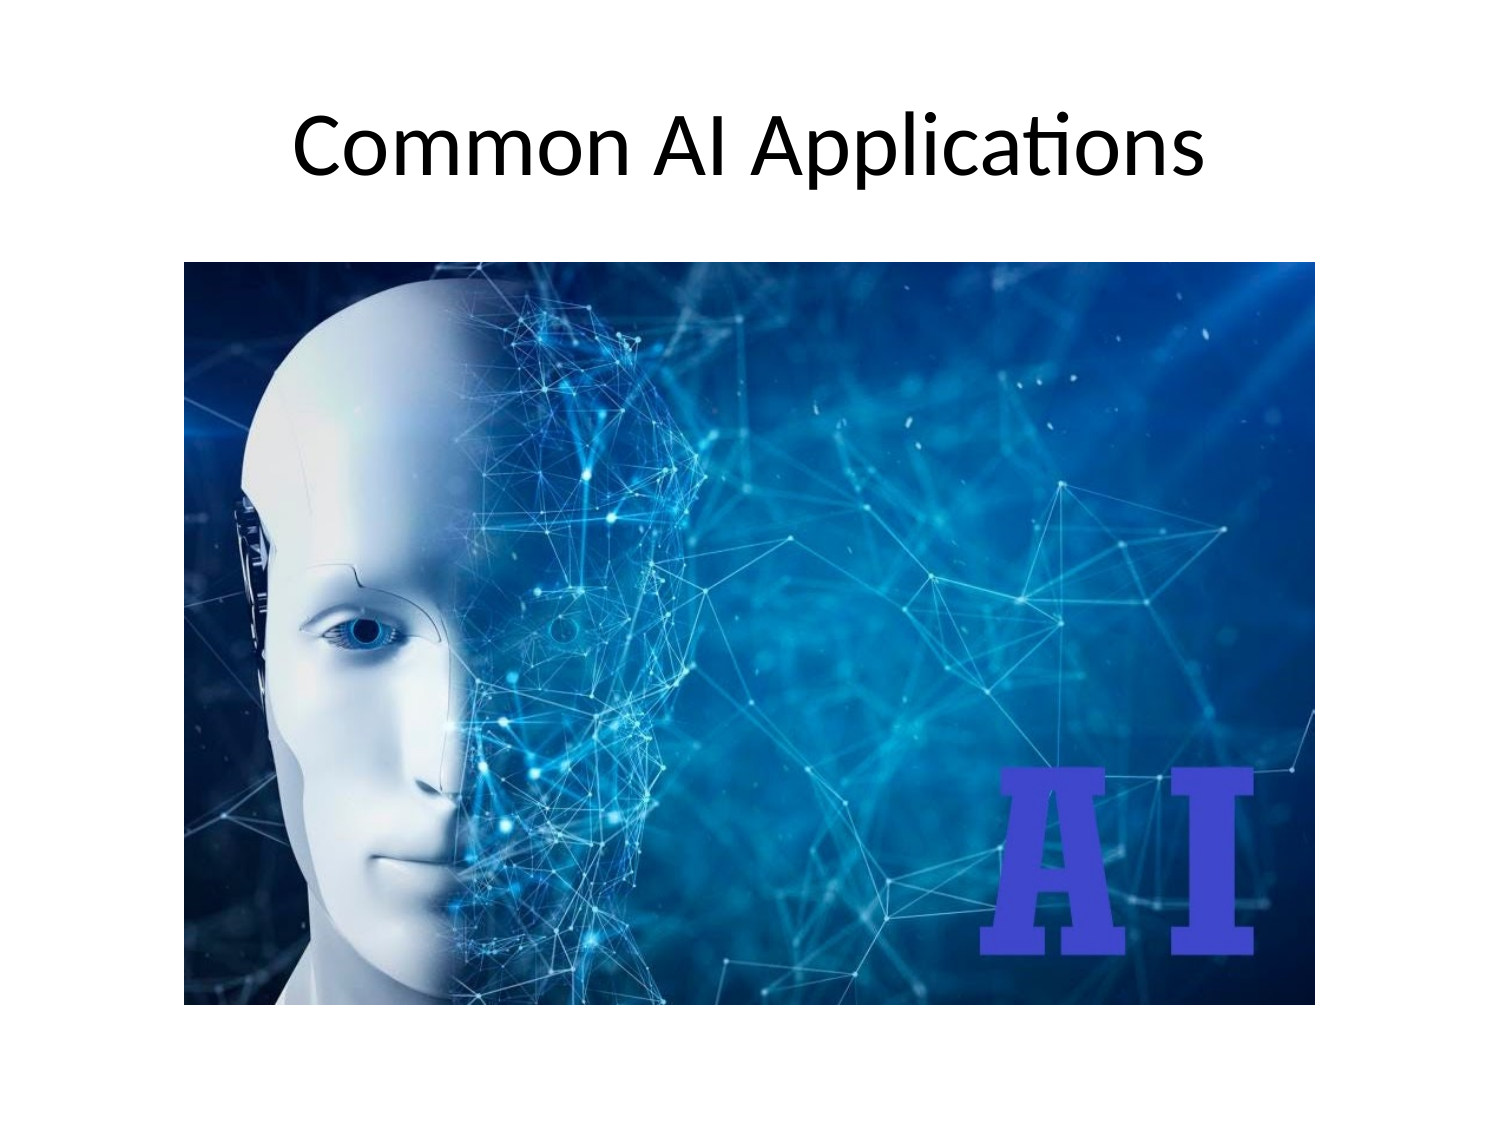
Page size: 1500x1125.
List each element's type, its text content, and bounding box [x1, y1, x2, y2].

picture [184, 262, 1315, 1005]
title Common AI Applications [75, 45, 1425, 233]
